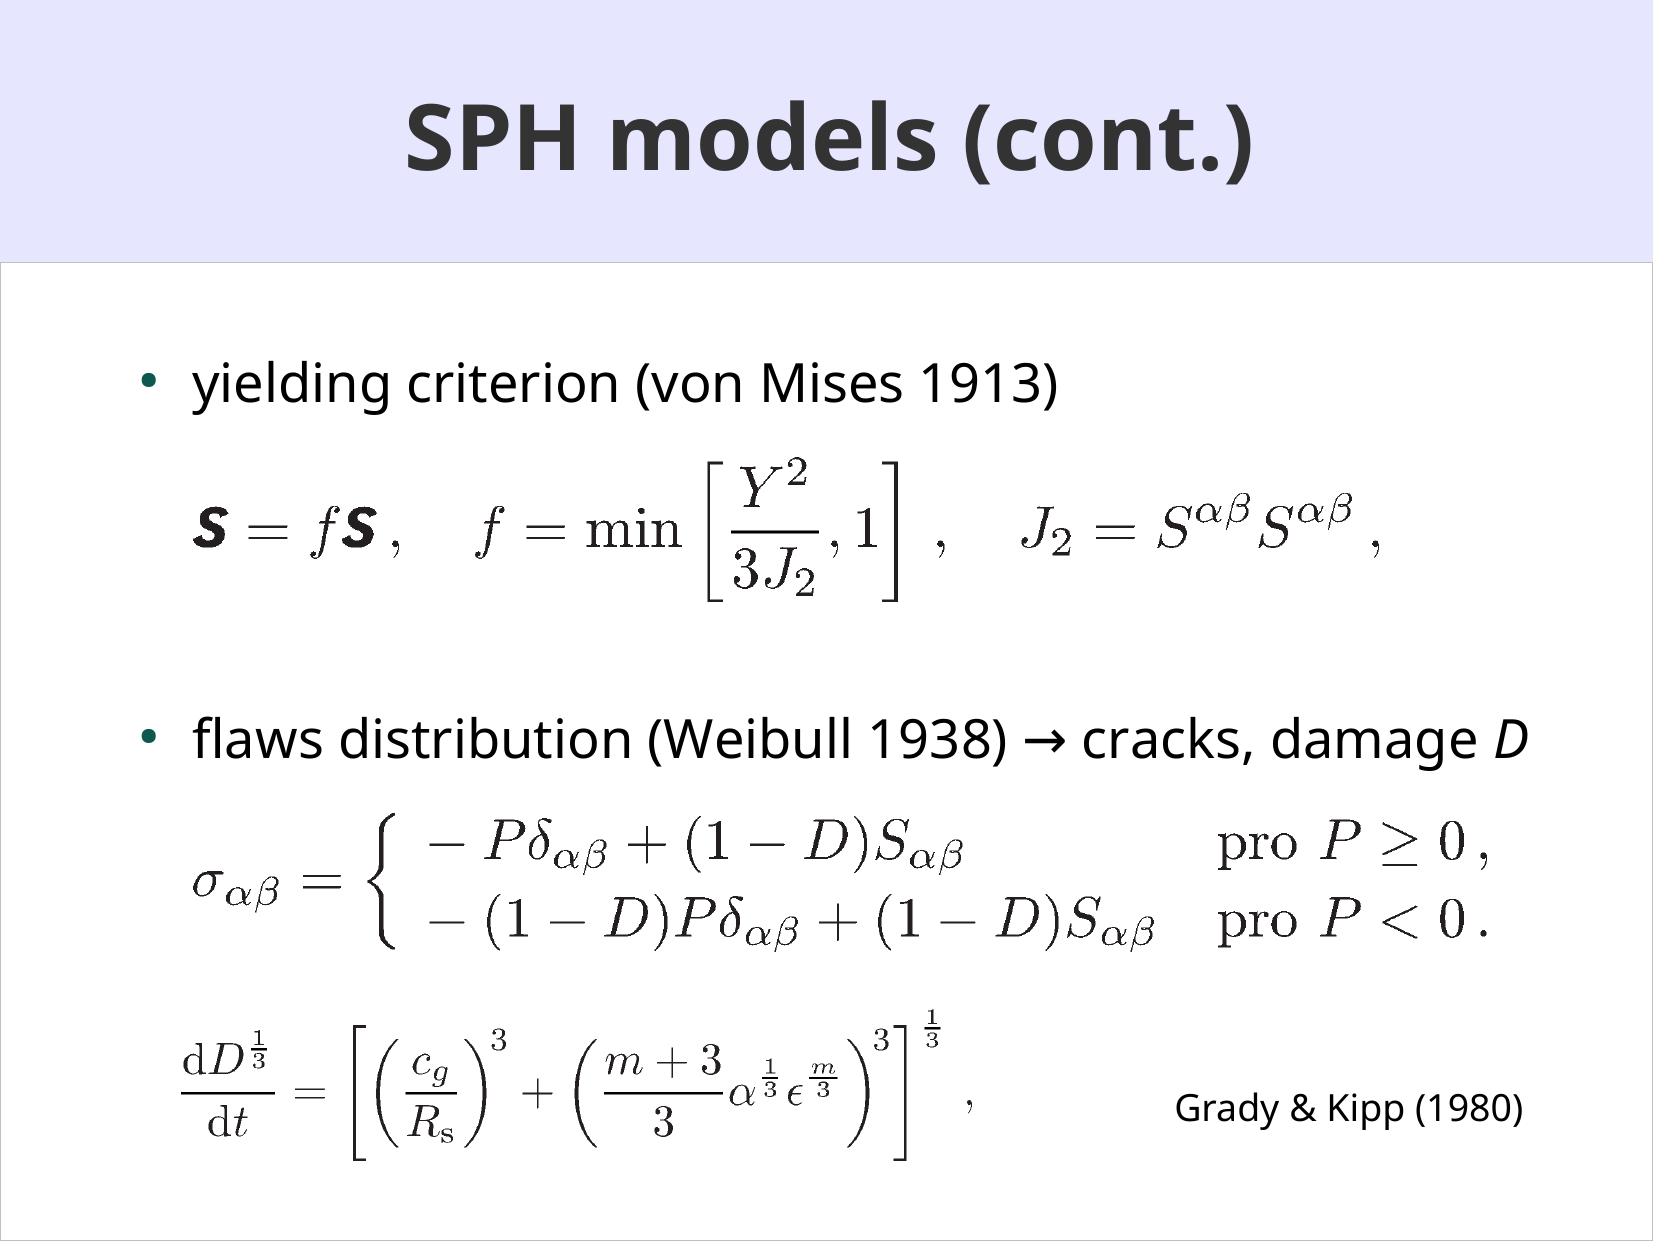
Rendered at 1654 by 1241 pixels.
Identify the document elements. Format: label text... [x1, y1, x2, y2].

picture [181, 1009, 972, 1161]
list yielding criterion (von Mises 1913) flaws distribution (Weibull 1938) → cracks, damage D [121, 344, 1534, 1065]
picture [193, 813, 1487, 952]
title SPH models (cont.) [124, 31, 1536, 239]
picture [193, 457, 1379, 602]
text_box Grady & Kipp (1980) [1159, 1074, 1506, 1133]
